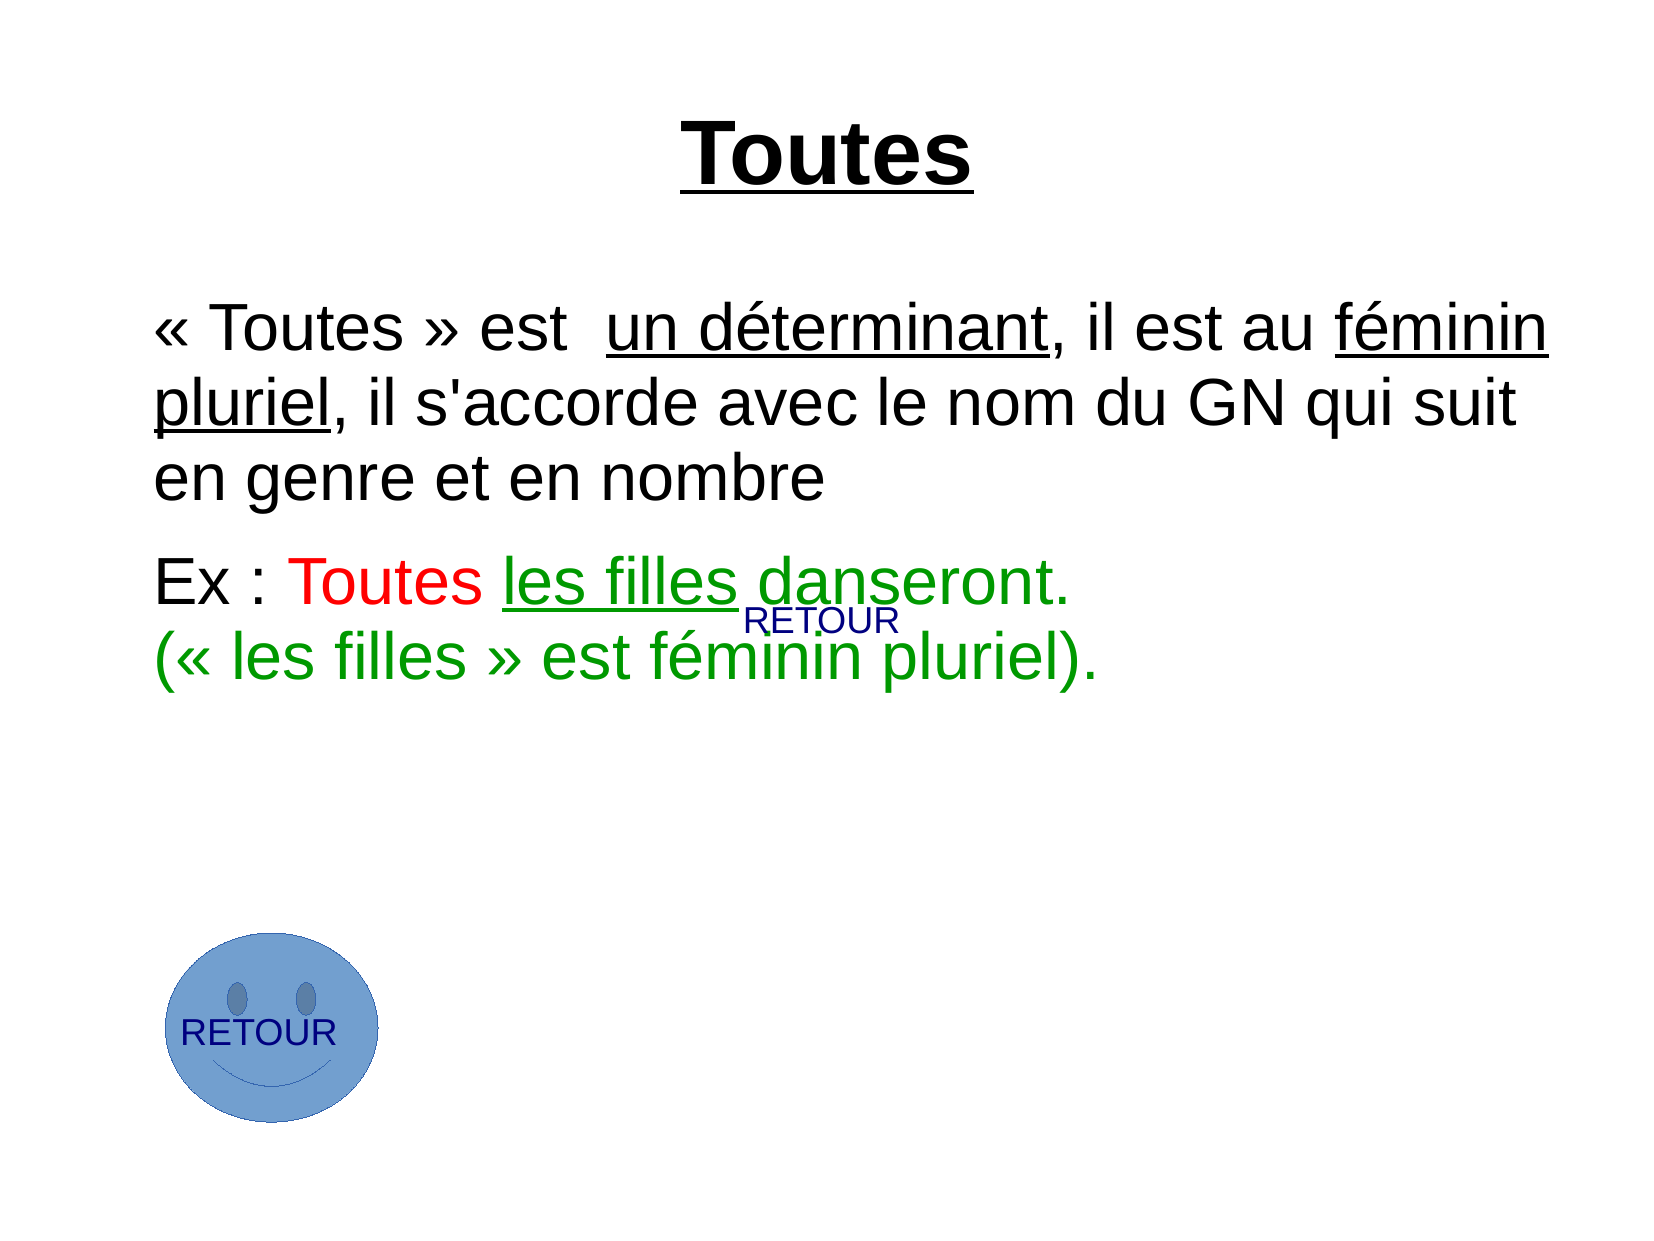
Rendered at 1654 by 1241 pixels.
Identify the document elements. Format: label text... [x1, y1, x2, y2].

list « Toutes » est un déterminant, il est au féminin pluriel, il s'accorde avec le nom du GN qui suit en genre et en nombre Ex : Toutes les filles danseront. (« les filles » est féminin pluriel). [82, 290, 1571, 1010]
title Toutes [82, 49, 1571, 257]
text_box RETOUR [728, 591, 927, 663]
text_box [169, 933, 379, 1123]
text_box RETOUR [165, 1003, 364, 1075]
